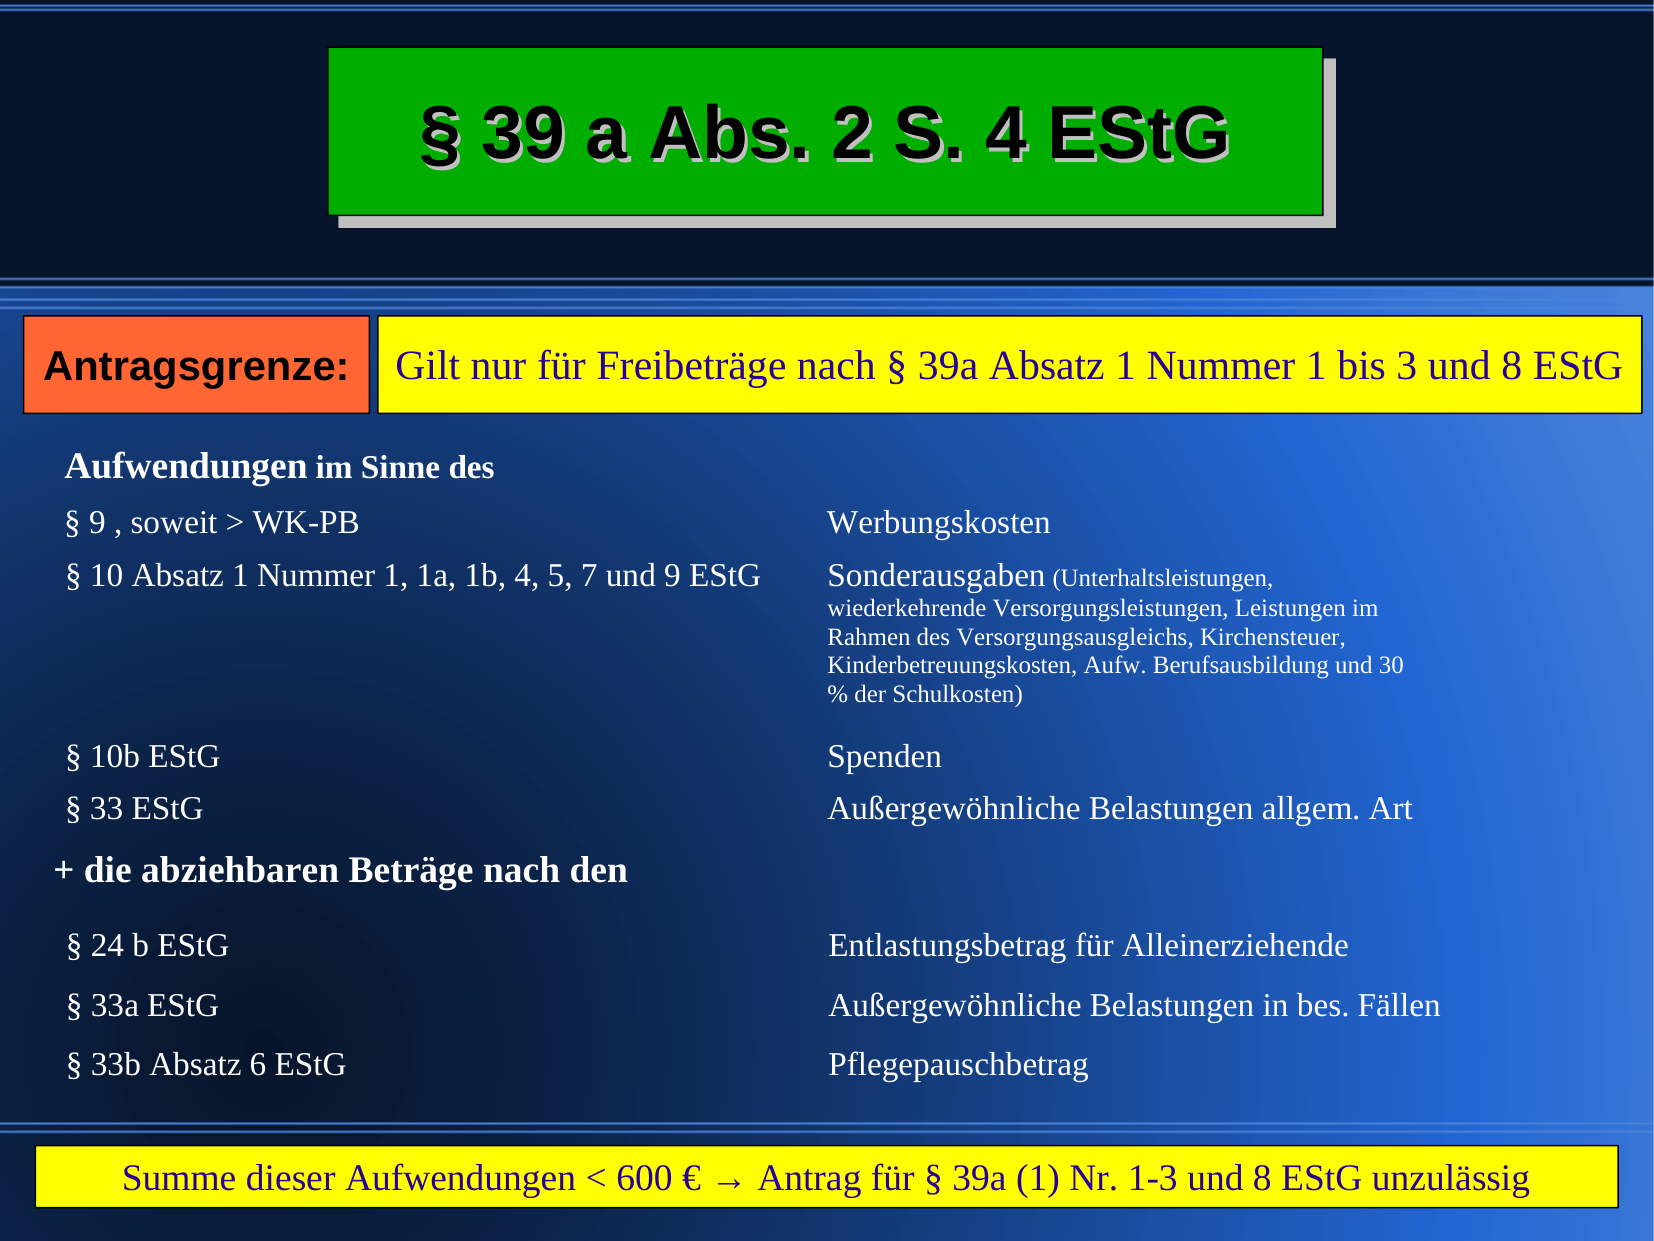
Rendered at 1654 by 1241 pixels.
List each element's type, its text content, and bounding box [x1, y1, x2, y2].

text_box § 10b EStG [64, 736, 267, 774]
text_box Werbungskosten [826, 502, 1106, 540]
text_box Außergewöhnliche Belastungen allgem. Art [827, 787, 1540, 826]
text_box Entlastungsbetrag für Alleinerziehende [828, 924, 1429, 963]
text_box § 10 Absatz 1 Nummer 1, 1a, 1b, 4, 5, 7 und 9 EStG [64, 554, 827, 593]
text_box § 33 EStG [64, 787, 798, 826]
text_box + die abziehbaren Beträge nach den [53, 846, 710, 898]
text_box Sonderausgaben (Unterhaltsleistungen, wiederkehrende Versorgungsleistungen, Leistungen im Rahmen des Versorgungsausgleichs, Kirchensteuer, Kinderbetreuungskosten, Aufw. Berufsausbildung und 30 % der Schulkosten) [827, 554, 1424, 679]
text_box Außergewöhnliche Belastungen in bes. Fällen [828, 984, 1536, 1022]
text_box Antragsgrenze: [23, 315, 370, 414]
picture [0, 0, 1654, 1241]
text_box Spenden [827, 736, 991, 774]
text_box § 33b Absatz 6 EStG [65, 1043, 405, 1082]
text_box § 9 , soweit > WK-PB [64, 502, 410, 540]
text_box § 33a EStG [65, 984, 268, 1022]
text_box § 39 a Abs. 2 S. 4 EStG [327, 47, 1323, 216]
text_box Aufwendungen im Sinne des [64, 442, 518, 481]
text_box § 24 b EStG [65, 924, 277, 963]
text_box Gilt nur für Freibeträge nach § 39a Absatz 1 Nummer 1 bis 3 und 8 EStG [377, 315, 1642, 414]
text_box Summe dieser Aufwendungen < 600 € → Antrag für § 39a (1) Nr. 1-3 und 8 EStG unzulässig [35, 1145, 1619, 1208]
text_box Pflegepauschbetrag [828, 1043, 1155, 1082]
